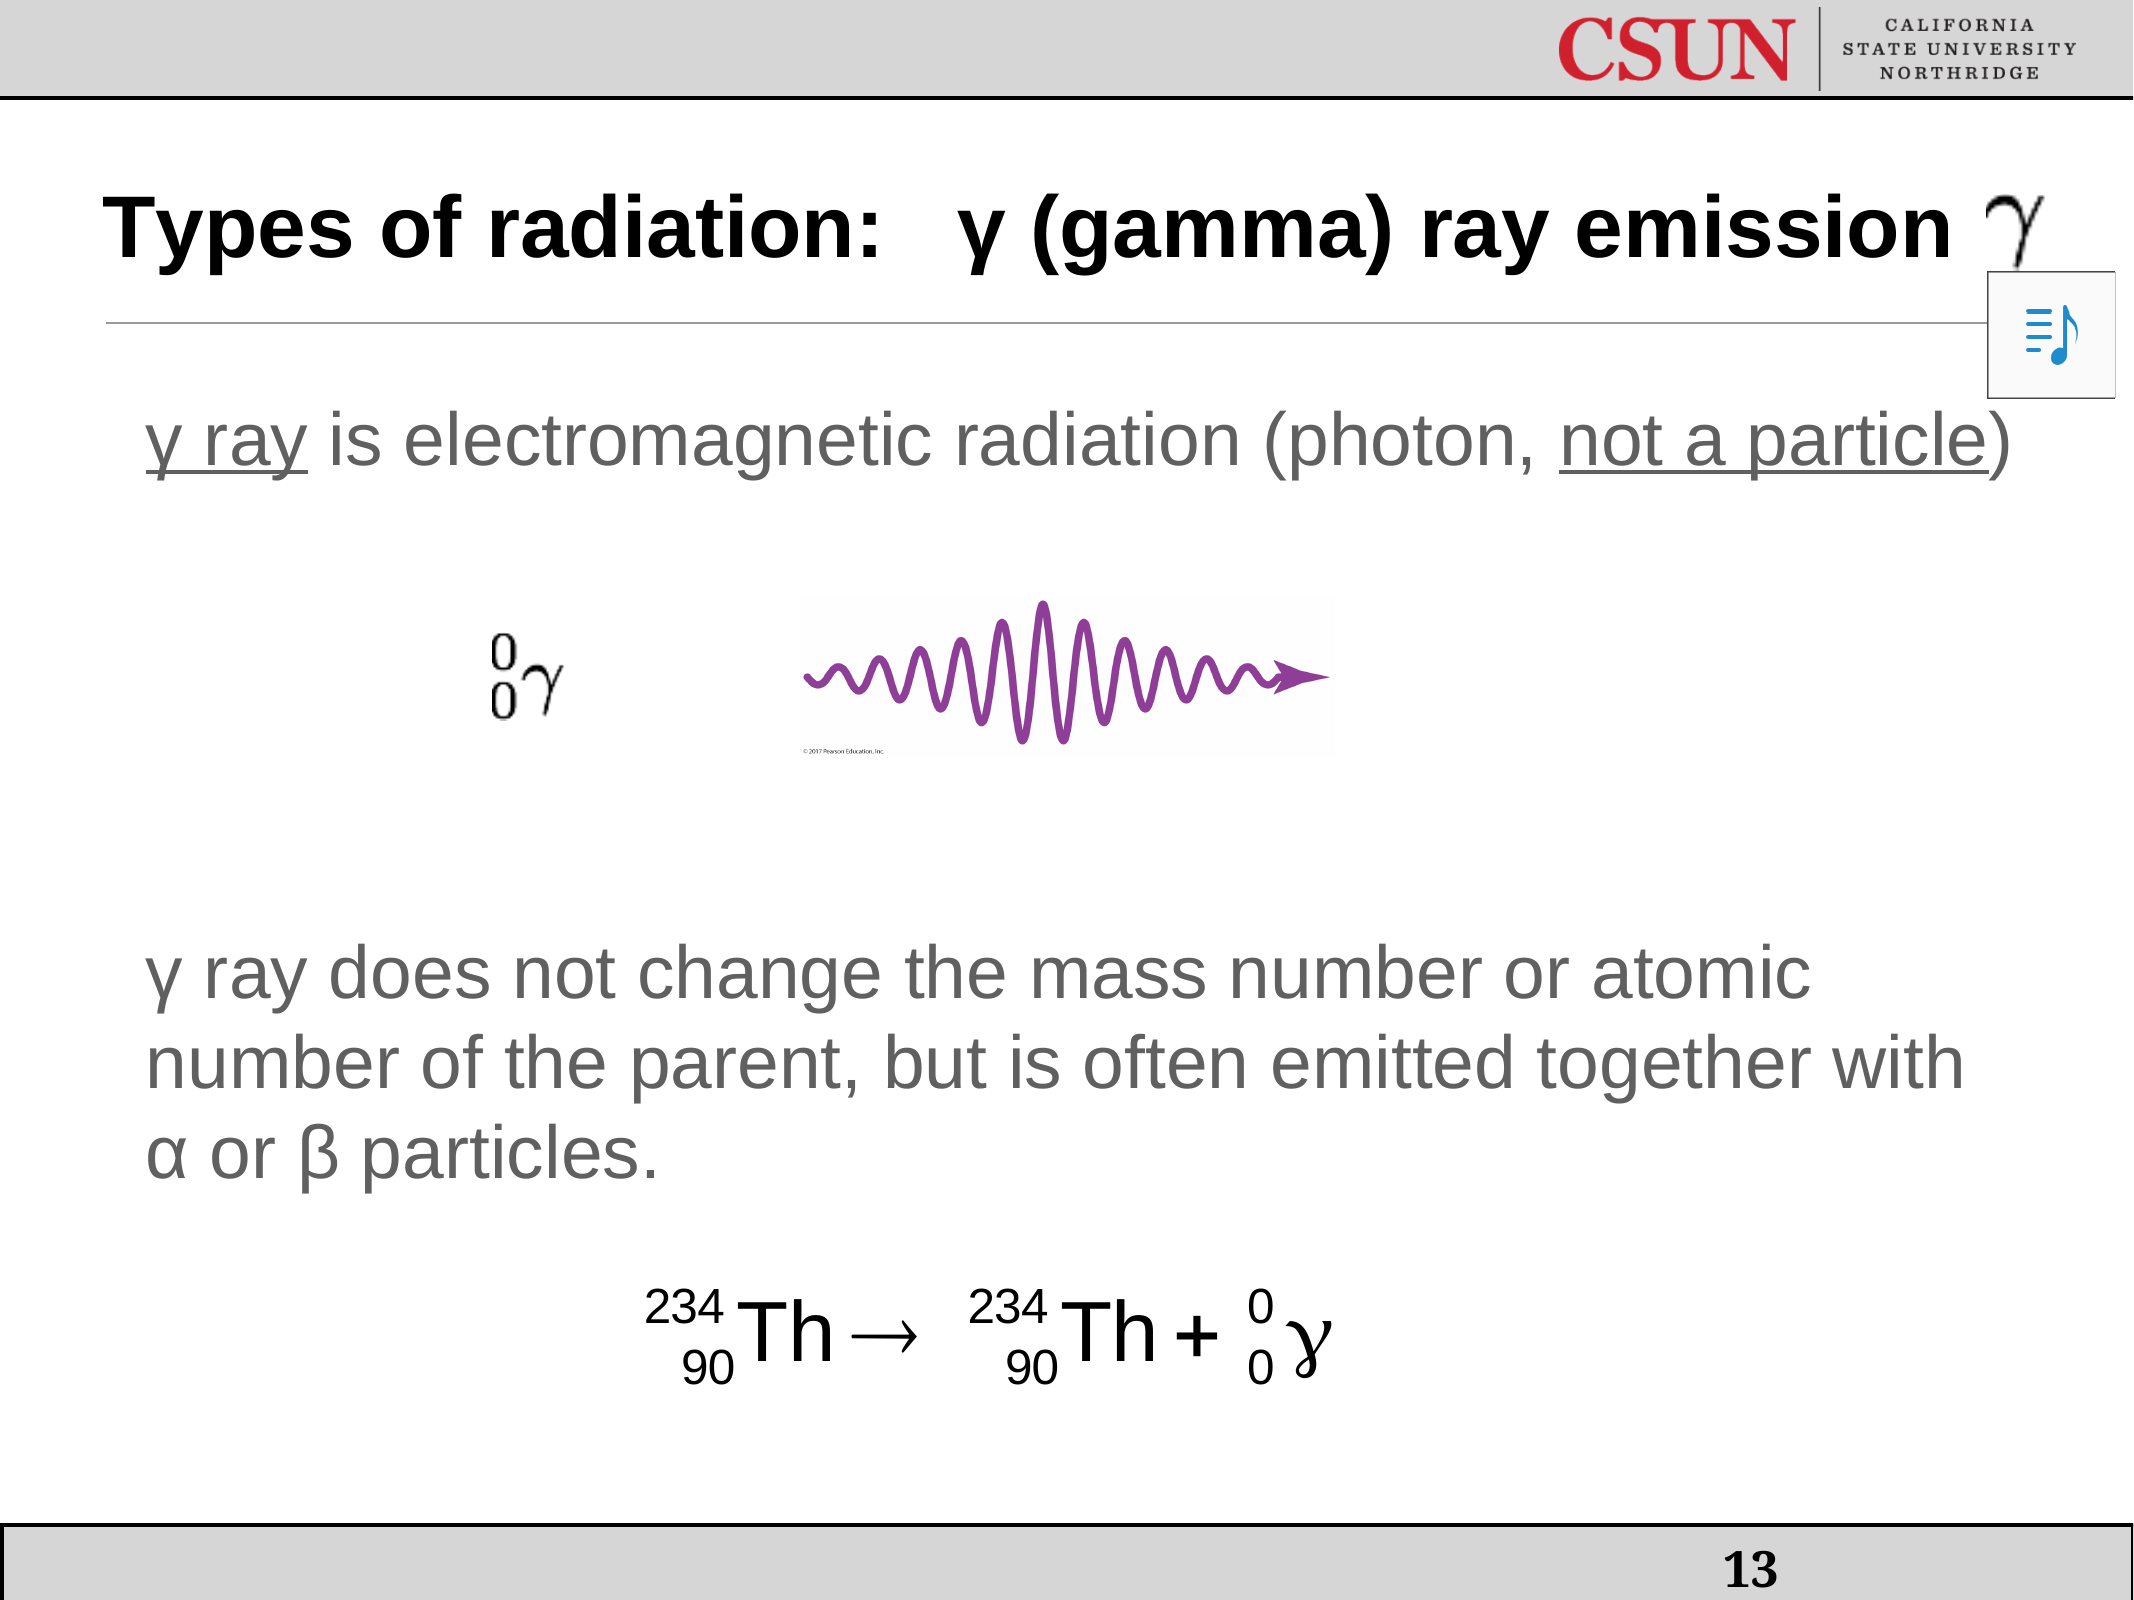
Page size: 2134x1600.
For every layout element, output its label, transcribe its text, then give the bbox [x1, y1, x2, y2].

picture [1559, 7, 2076, 91]
picture [1986, 194, 2048, 270]
list γ ray is electromagnetic radiation (photon, not a particle) γ ray does not change the mass number or atomic number of the parent, but is often emitted together with α or β particles. [93, 382, 2040, 1460]
text_box [1986, 270, 2117, 401]
picture [799, 596, 1334, 758]
title Types of radiation: γ (gamma) ray emission [93, 104, 2040, 284]
chart [639, 1276, 1336, 1393]
picture [492, 632, 566, 721]
